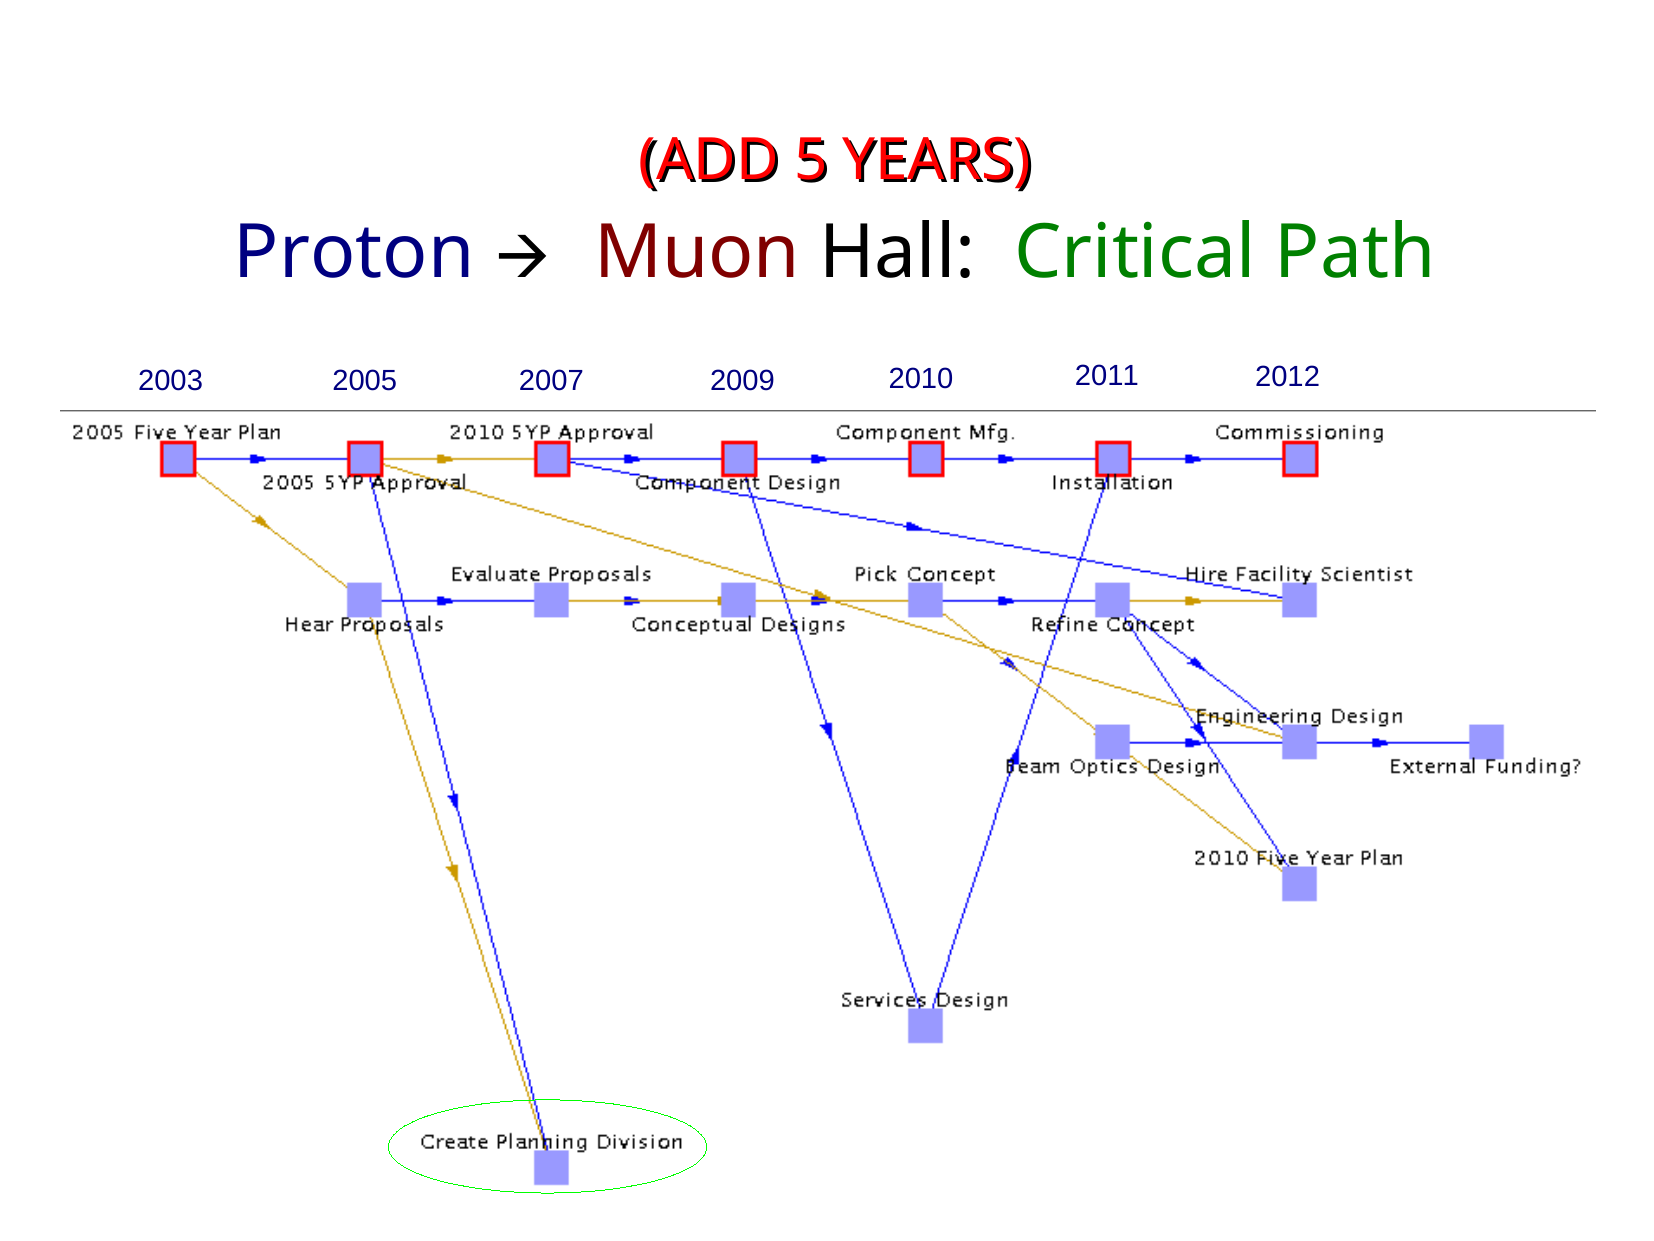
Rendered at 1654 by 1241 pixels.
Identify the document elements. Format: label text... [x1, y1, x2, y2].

text_box 2003 [138, 363, 204, 408]
text_box 2005 [332, 363, 398, 408]
picture [60, 410, 1596, 1194]
text_box 2012 [1255, 360, 1321, 404]
text_box 2007 [518, 363, 584, 408]
text_box 2009 [709, 363, 776, 408]
text_box 2010 [888, 361, 954, 406]
title (ADD 5 YEARS) Proton  Muon Hall: Critical Path [97, 116, 1573, 301]
text_box 2011 [1074, 358, 1141, 403]
